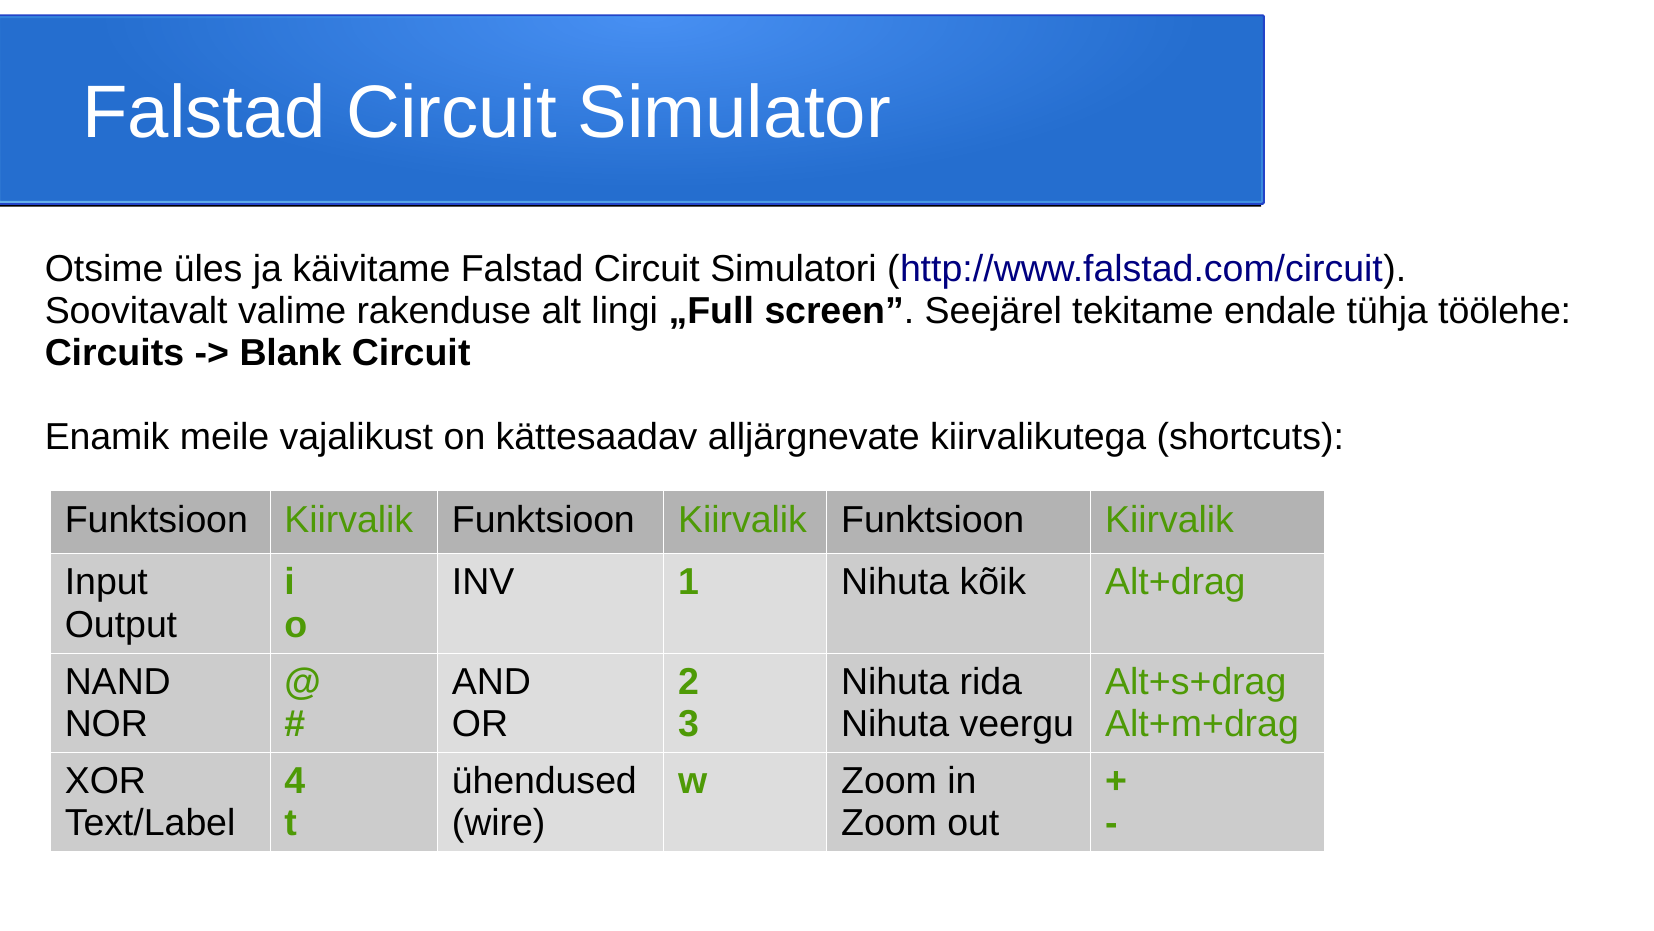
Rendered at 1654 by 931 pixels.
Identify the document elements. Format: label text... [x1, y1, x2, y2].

table_cell i o [271, 554, 437, 653]
table_cell Zoom in Zoom out [827, 753, 1090, 851]
table_header Kiirvalik [1091, 491, 1324, 553]
table_cell @ # [271, 654, 437, 752]
table_header Kiirvalik [664, 491, 826, 553]
table_cell INV [438, 554, 663, 653]
table_cell Nihuta rida Nihuta veergu [827, 654, 1090, 752]
table_header Funktsioon [438, 491, 663, 553]
table_header Kiirvalik [271, 491, 437, 553]
table_cell Nihuta kõik [827, 554, 1090, 653]
table_cell XOR Text/Label [51, 753, 270, 851]
table_header Funktsioon [51, 491, 270, 553]
table_cell 4 t [271, 753, 437, 851]
text_box Otsime üles ja käivitame Falstad Circuit Simulatori (http://www.falstad.com/circuit). Soovitavalt valime rakenduse alt lingi „Full screen”. Seejärel tekitame endale tühja töölehe: Circuits -> Blank Circuit Enamik meile vajalikust on kättesaadav alljärgnevate kiirvalikutega (shortcuts): [30, 240, 1606, 465]
table_cell ühendused (wire) [438, 753, 663, 851]
table_cell Alt+drag [1091, 554, 1324, 653]
table_cell NAND NOR [51, 654, 270, 752]
table_cell 1 [664, 554, 826, 653]
table_header Funktsioon [827, 491, 1090, 553]
table_cell + - [1091, 753, 1324, 851]
table_cell Alt+s+drag Alt+m+drag [1091, 654, 1324, 752]
table_cell AND OR [438, 654, 663, 752]
title Falstad Circuit Simulator [82, 35, 1235, 189]
table_cell w [664, 753, 826, 851]
table_cell Input Output [51, 554, 270, 653]
table_cell 2 3 [664, 654, 826, 752]
